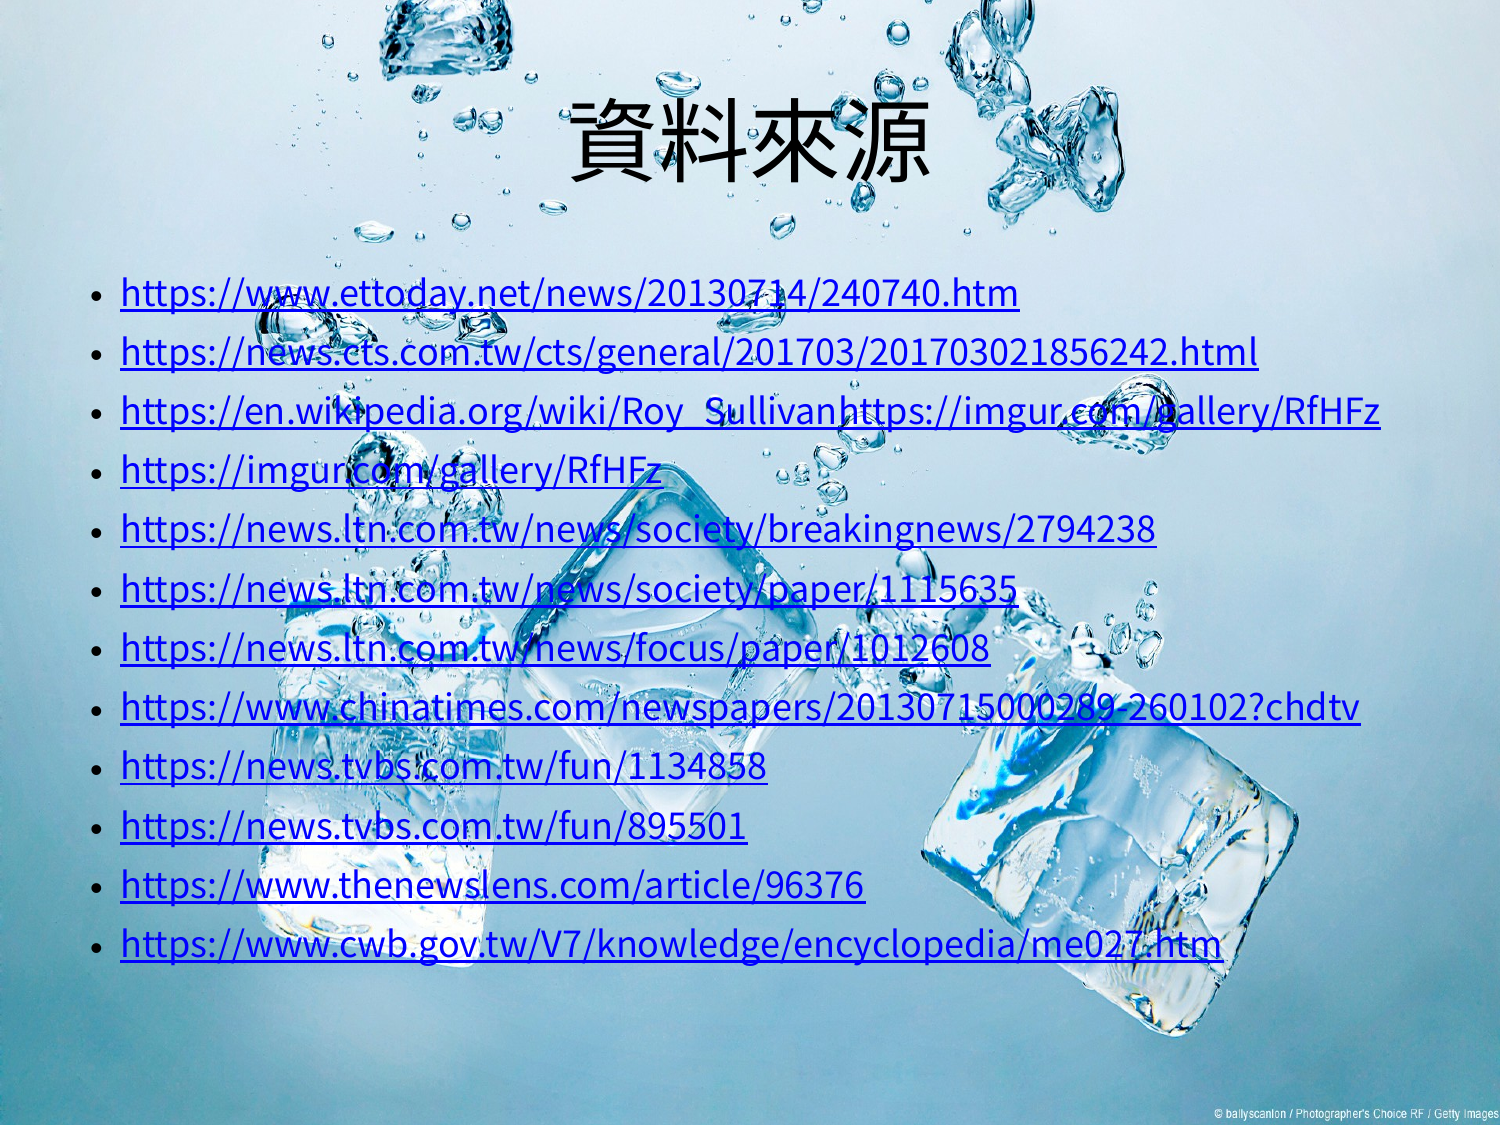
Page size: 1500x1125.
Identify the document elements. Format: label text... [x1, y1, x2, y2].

title 資料來源 [75, 45, 1425, 233]
list https://www.ettoday.net/news/20130714/240740.htm https://news.cts.com.tw/cts/general/201703/201703021856242.html https://en.wikipedia.org/wiki/Roy_Sullivanhttps://imgur.com/gallery/RfHFz https://imgur.com/gallery/RfHFz https://news.ltn.com.tw/news/society/breakingnews/2794238 https://news.ltn.com.tw/news/society/paper/1115635 https://news.ltn.com.tw/news/focus/paper/1012608 https://www.chinatimes.com/newspapers/20130715000289-260102?chdtv https://news.tvbs.com.tw/fun/1134858 https://news.tvbs.com.tw/fun/895501 https://www.thenewslens.com/article/96376 https://www.cwb.gov.tw/V7/knowledge/encyclopedia/me027.htm [75, 262, 1425, 1005]
picture [0, 0, 1500, 1125]
